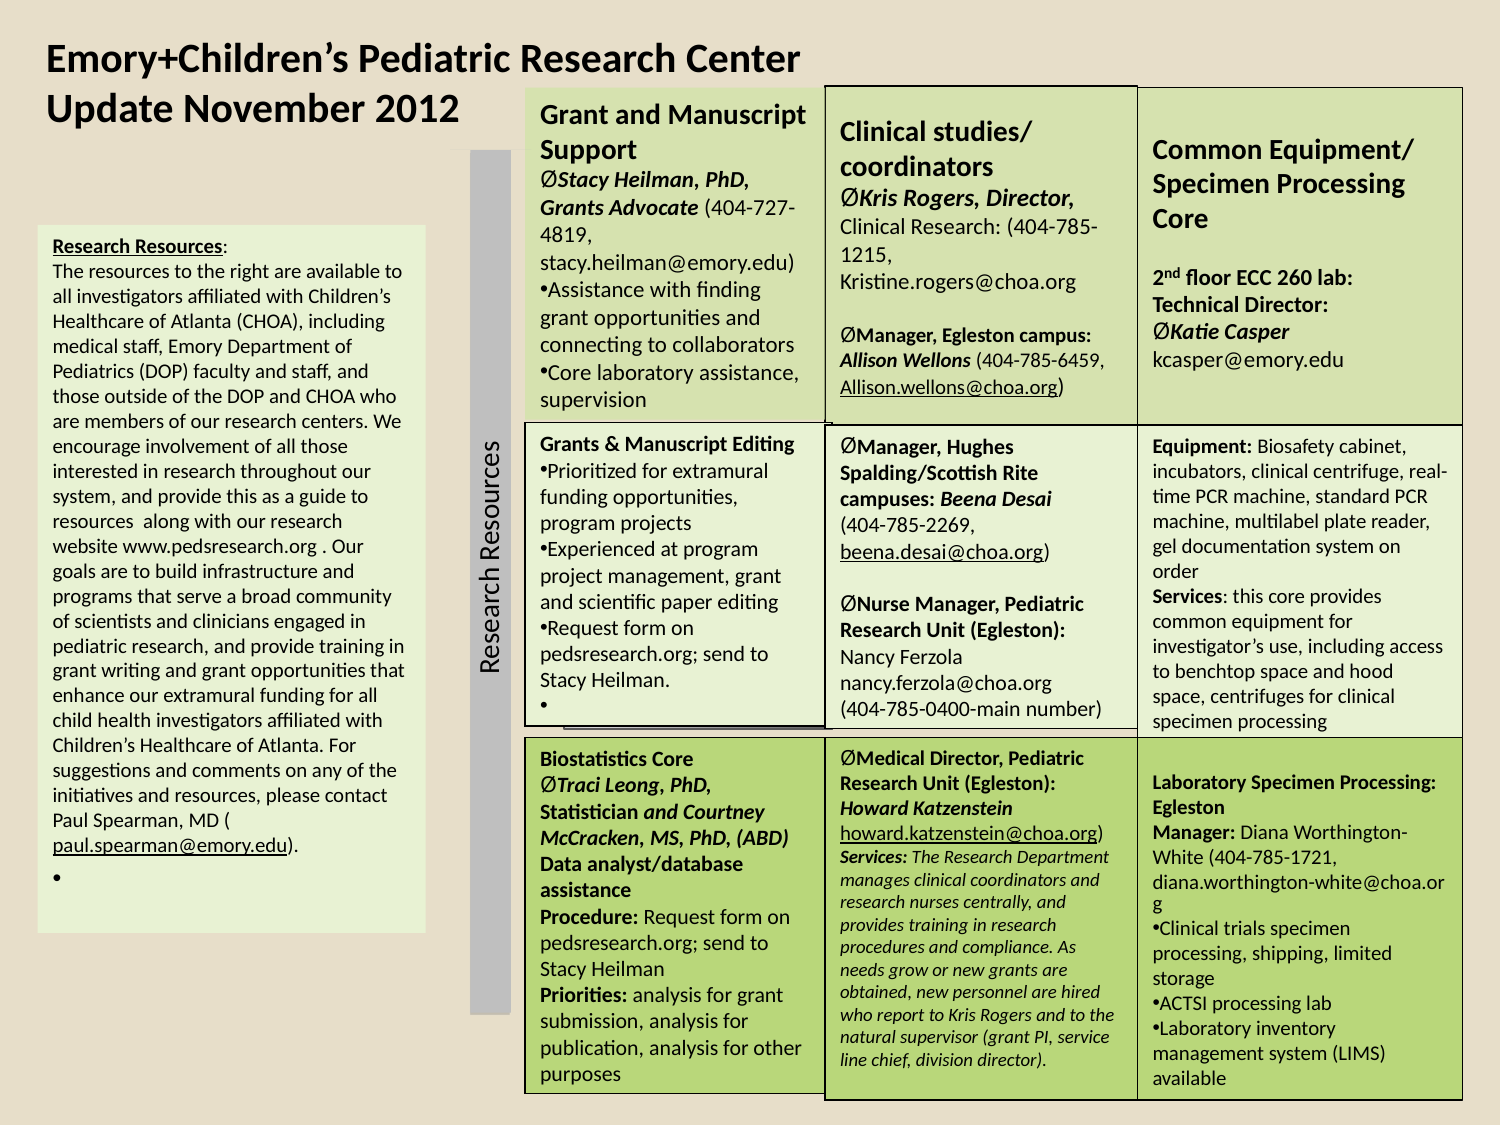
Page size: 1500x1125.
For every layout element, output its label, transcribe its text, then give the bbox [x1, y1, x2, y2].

text_box Biostatistics Core Traci Leong, PhD, Statistician and Courtney McCracken, MS, PhD, (ABD) Data analyst/database assistance Procedure: Request form on pedsresearch.org; send to Stacy Heilman Priorities: analysis for grant submission, analysis for publication, analysis for other purposes [525, 737, 825, 1093]
text_box Research Resources: The resources to the right are available to all investigators affiliated with Children’s Healthcare of Atlanta (CHOA), including medical staff, Emory Department of Pediatrics (DOP) faculty and staff, and those outside of the DOP and CHOA who are members of our research centers. We encourage involvement of all those interested in research throughout our system, and provide this as a guide to resources along with our research website www.pedsresearch.org . Our goals are to build infrastructure and programs that serve a broad community of scientists and clinicians engaged in pediatric research, and provide training in grant writing and grant opportunities that enhance our extramural funding for all child health investigators affiliated with Children’s Healthcare of Atlanta. For suggestions and comments on any of the initiatives and resources, please contact Paul Spearman, MD (paul.spearman@emory.edu). [37, 224, 426, 933]
text_box Research Resources [462, 399, 514, 690]
text_box Common Equipment/ Specimen Processing Core 2nd floor ECC 260 lab: Technical Director: Katie Casper kcasper@emory.edu [1137, 87, 1463, 425]
text_box Manager, Hughes Spalding/Scottish Rite campuses: Beena Desai (404-785-2269, beena.desai@choa.org) Nurse Manager, Pediatric Research Unit (Egleston): Nancy Ferzola nancy.ferzola@choa.org (404-785-0400-main number) [825, 425, 1137, 729]
text_box Emory+Children’s Pediatric Research Center Update November 2012 [31, 22, 863, 140]
text_box [470, 690, 511, 1013]
text_box Medical Director, Pediatric Research Unit (Egleston): Howard Katzenstein howard.katzenstein@choa.org) Services: The Research Department manages clinical coordinators and research nurses centrally, and provides training in research procedures and compliance. As needs grow or new grants are obtained, new personnel are hired who report to Kris Rogers and to the natural supervisor (grant PI, service line chief, division director). [825, 737, 1137, 1100]
text_box Clinical studies/ coordinators Kris Rogers, Director, Clinical Research: (404-785-1215, Kristine.rogers@choa.org Manager, Egleston campus: Allison Wellons (404-785-6459, Allison.wellons@choa.org) [825, 86, 1138, 425]
text_box Grant and Manuscript Support Stacy Heilman, PhD, Grants Advocate (404-727-4819, stacy.heilman@emory.edu) Assistance with finding grant opportunities and connecting to collaborators Core laboratory assistance, supervision [525, 88, 825, 420]
text_box [450, 149, 532, 399]
text_box Equipment: Biosafety cabinet, incubators, clinical centrifuge, real-time PCR machine, standard PCR machine, multilabel plate reader, gel documentation system on order Services: this core provides common equipment for investigator’s use, including access to benchtop space and hood space, centrifuges for clinical specimen processing [1137, 425, 1463, 737]
text_box Grants & Manuscript Editing Prioritized for extramural funding opportunities, program projects Experienced at program project management, grant and scientific paper editing Request form on pedsresearch.org; send to Stacy Heilman. [525, 423, 832, 726]
text_box Laboratory Specimen Processing: Egleston Manager: Diana Worthington-White (404-785-1721, diana.worthington-white@choa.org Clinical trials specimen processing, shipping, limited storage ACTSI processing lab Laboratory inventory management system (LIMS) available [1137, 737, 1463, 1100]
